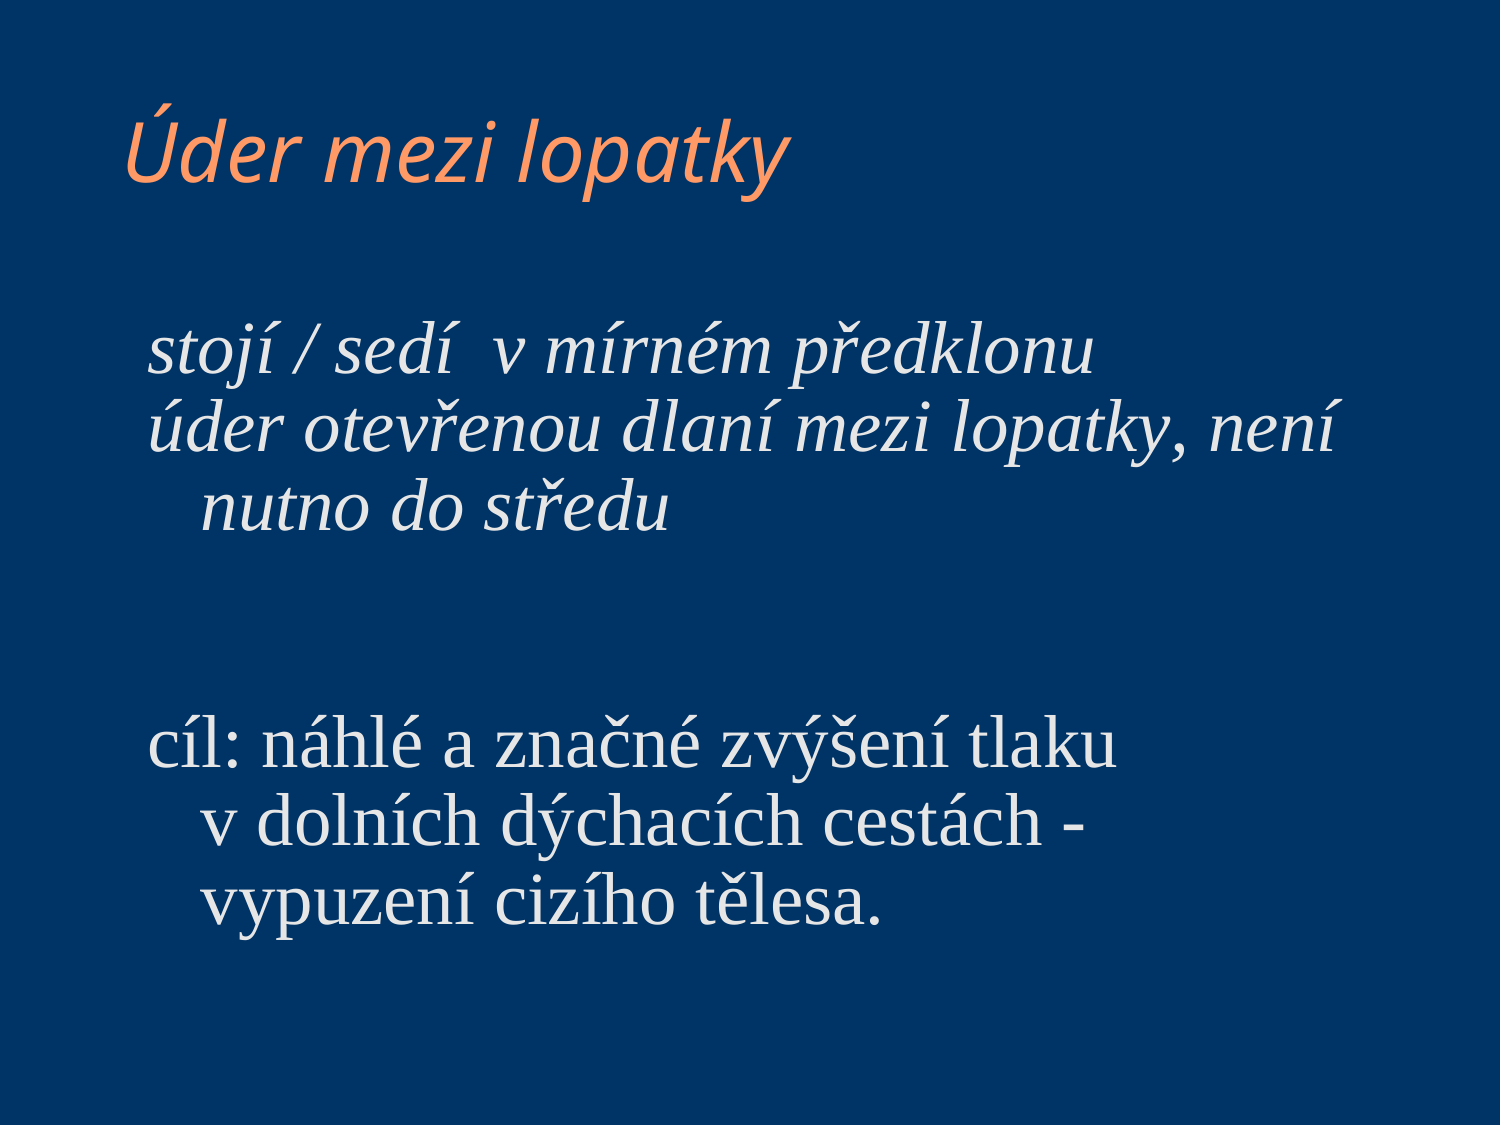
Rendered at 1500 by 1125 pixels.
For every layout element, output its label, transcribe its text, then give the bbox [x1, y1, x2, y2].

title Úder mezi lopatky [121, 46, 1500, 254]
list stojí / sedí v mírném předklonu úder otevřenou dlaní mezi lopatky, není nutno do středu cíl: náhlé a značné zvýšení tlaku v dolních dýchacích cestách - vypuzení cizího tělesa. [129, 310, 1396, 1121]
